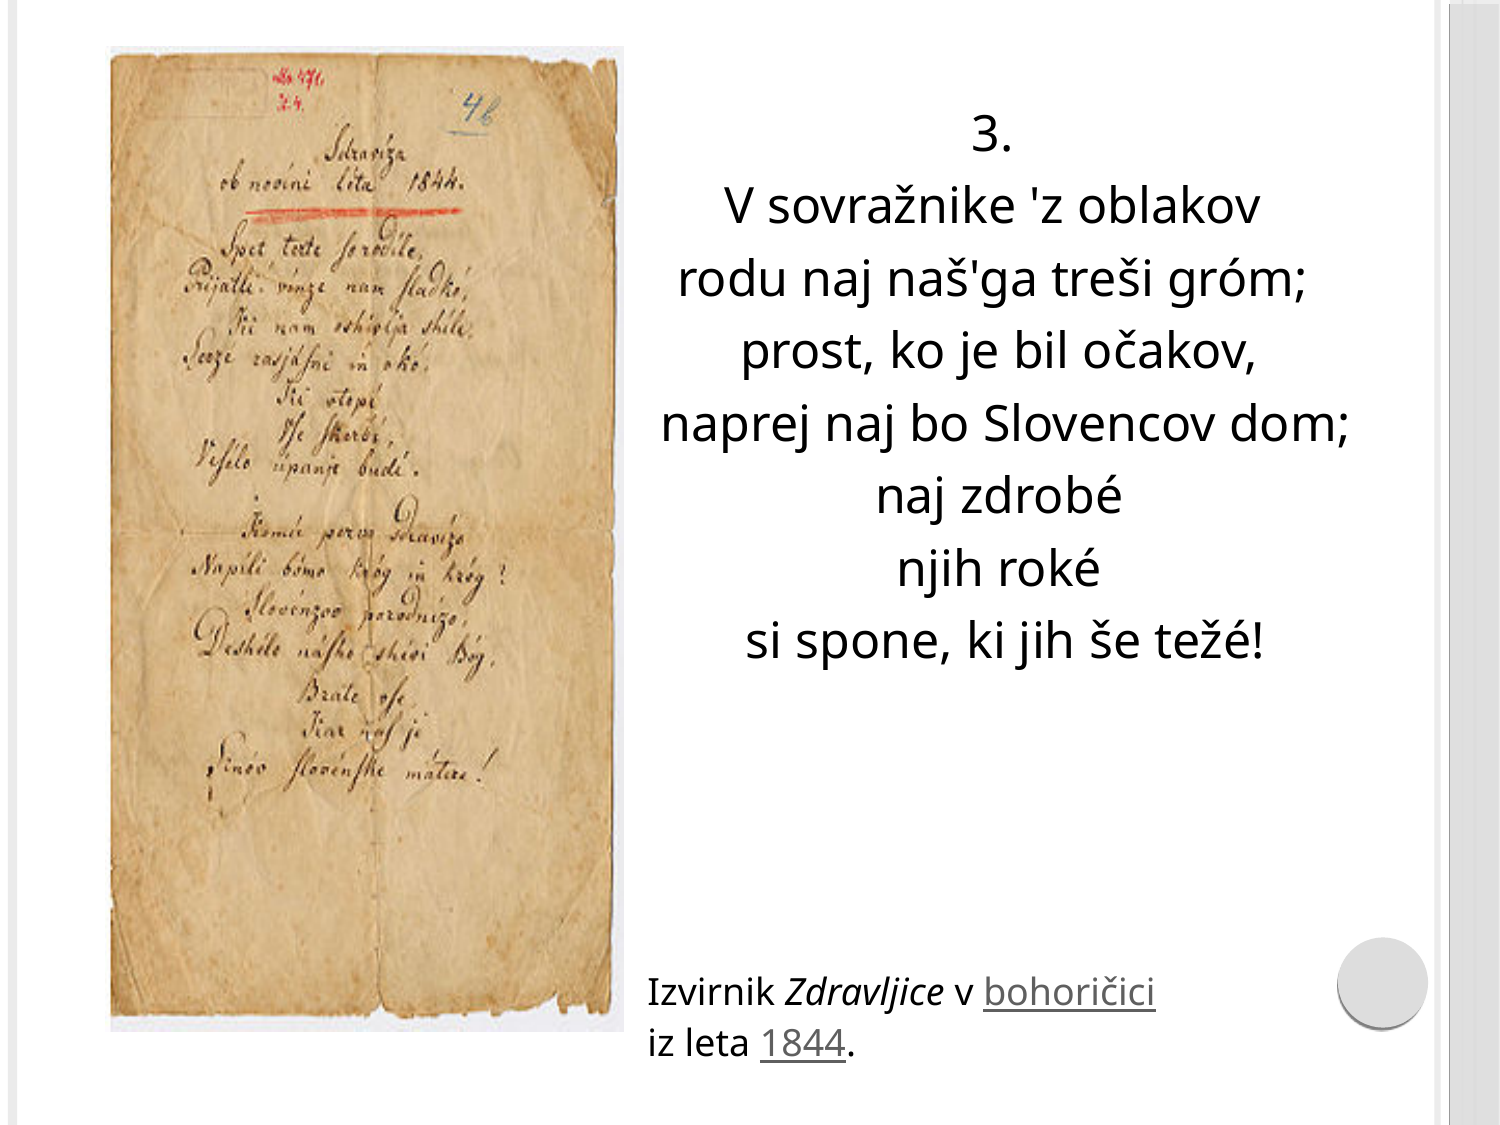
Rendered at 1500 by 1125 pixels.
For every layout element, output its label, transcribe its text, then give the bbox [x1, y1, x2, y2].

list 3. V sovražnike 'z oblakov rodu naj naš'ga treši gróm; prost, ko je bil očakov, naprej naj bo Slovencov dom; naj zdrobé njih roké si spone, ki jih še težé! [624, 93, 1500, 894]
picture [105, 46, 624, 1032]
text_box Izvirnik Zdravljice v bohoričici iz leta 1844. [632, 960, 1207, 1078]
